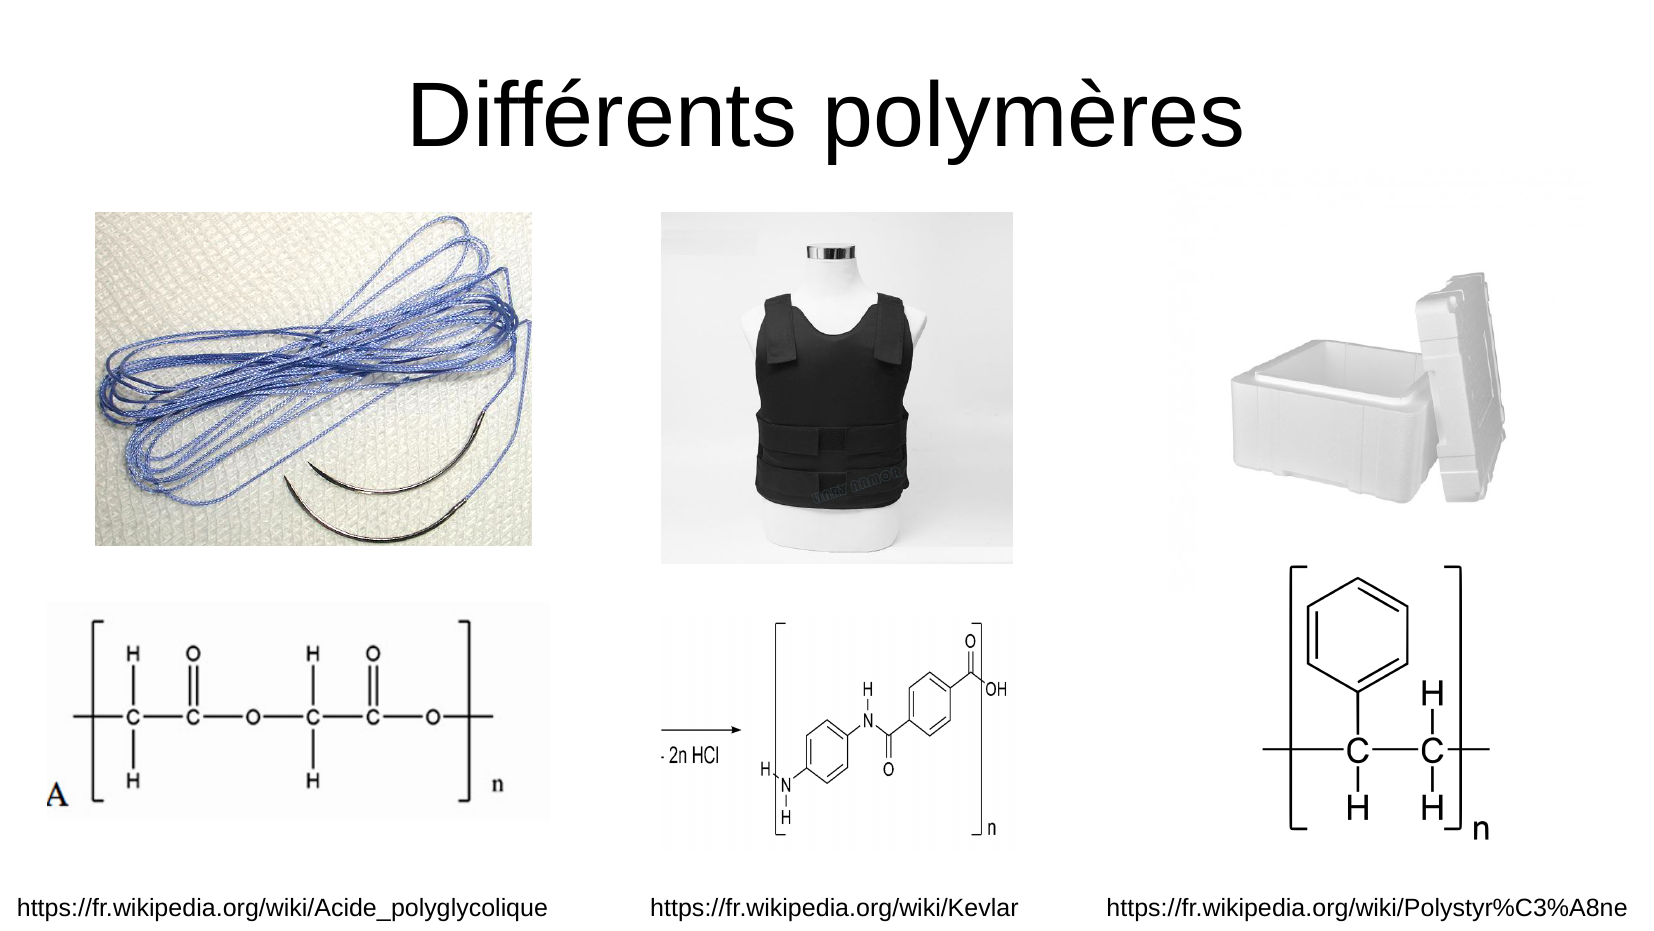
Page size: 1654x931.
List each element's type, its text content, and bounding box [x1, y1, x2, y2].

title Différents polymères [82, 37, 1571, 193]
text_box https://fr.wikipedia.org/wiki/Acide_polyglycolique [2, 885, 635, 931]
text_box https://fr.wikipedia.org/wiki/Kevlar [635, 885, 1217, 931]
text_box https://fr.wikipedia.org/wiki/Polystyr%C3%A8ne [1217, 885, 1654, 931]
picture [1169, 169, 1591, 851]
picture [47, 602, 550, 822]
picture [661, 212, 1013, 564]
picture [661, 610, 1016, 851]
picture [95, 212, 532, 546]
